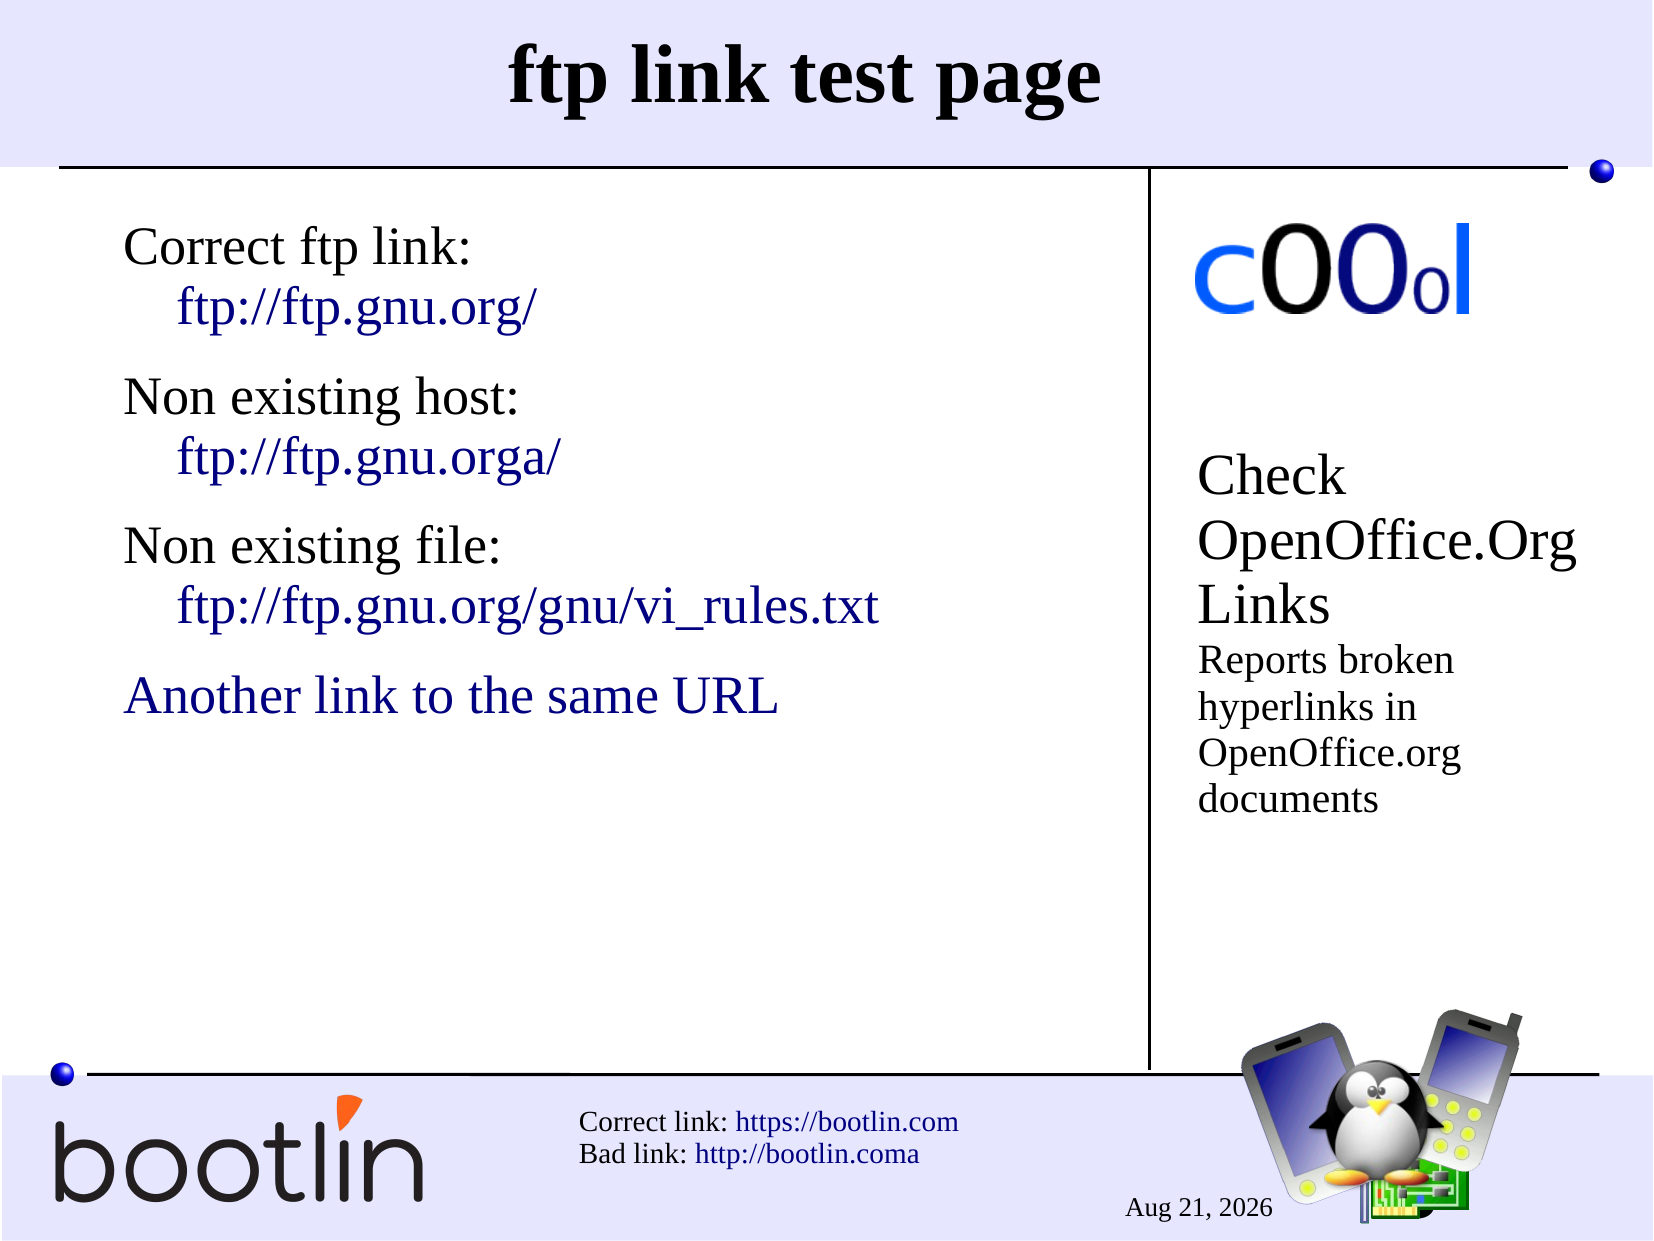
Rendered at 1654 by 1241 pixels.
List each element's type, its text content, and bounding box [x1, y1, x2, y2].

list Correct ftp link: ftp://ftp.gnu.org/ Non existing host: ftp://ftp.gnu.orga/ Non existing file: ftp://ftp.gnu.org/gnu/vi_rules.txt Another link to the same URL [105, 216, 1016, 1067]
picture [1195, 223, 1469, 314]
title ftp link test page [60, 14, 1551, 136]
picture [16, 1071, 461, 1241]
picture [1225, 983, 1537, 1241]
